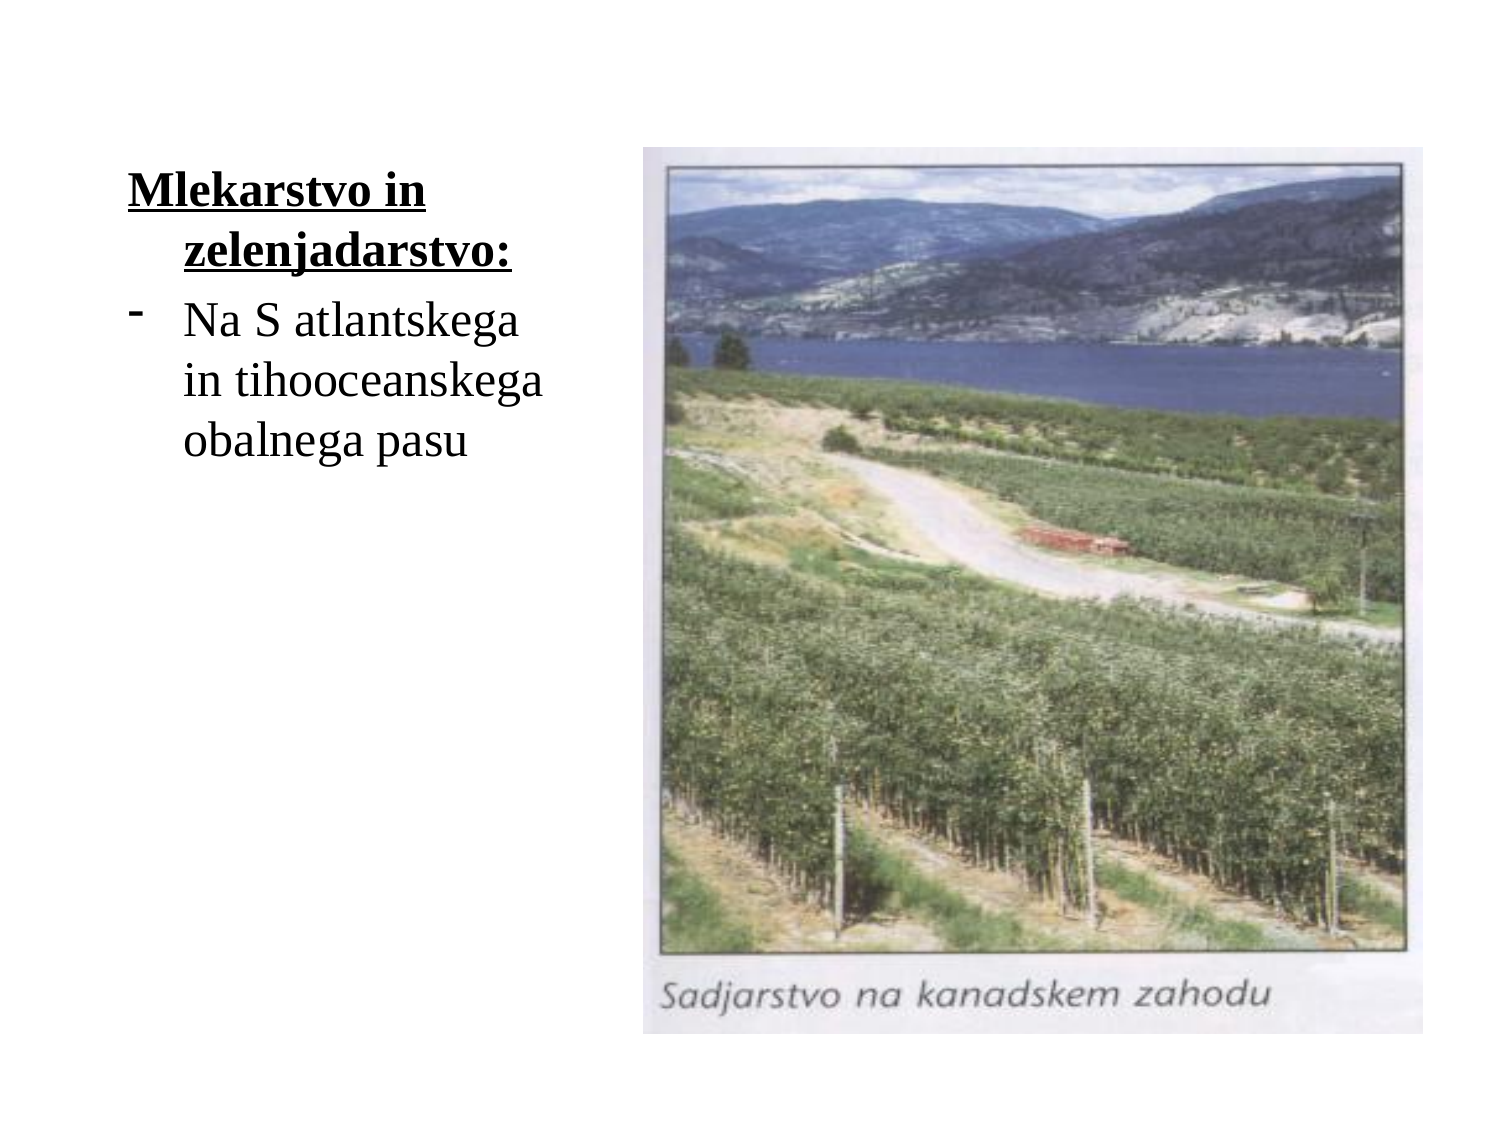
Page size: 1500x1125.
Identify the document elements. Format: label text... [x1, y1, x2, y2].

list Mlekarstvo in zelenjadarstvo: Na S atlantskega in tihooceanskega obalnega pasu [112, 148, 573, 1000]
chart [643, 148, 1424, 1035]
picture [643, 147, 1423, 1034]
